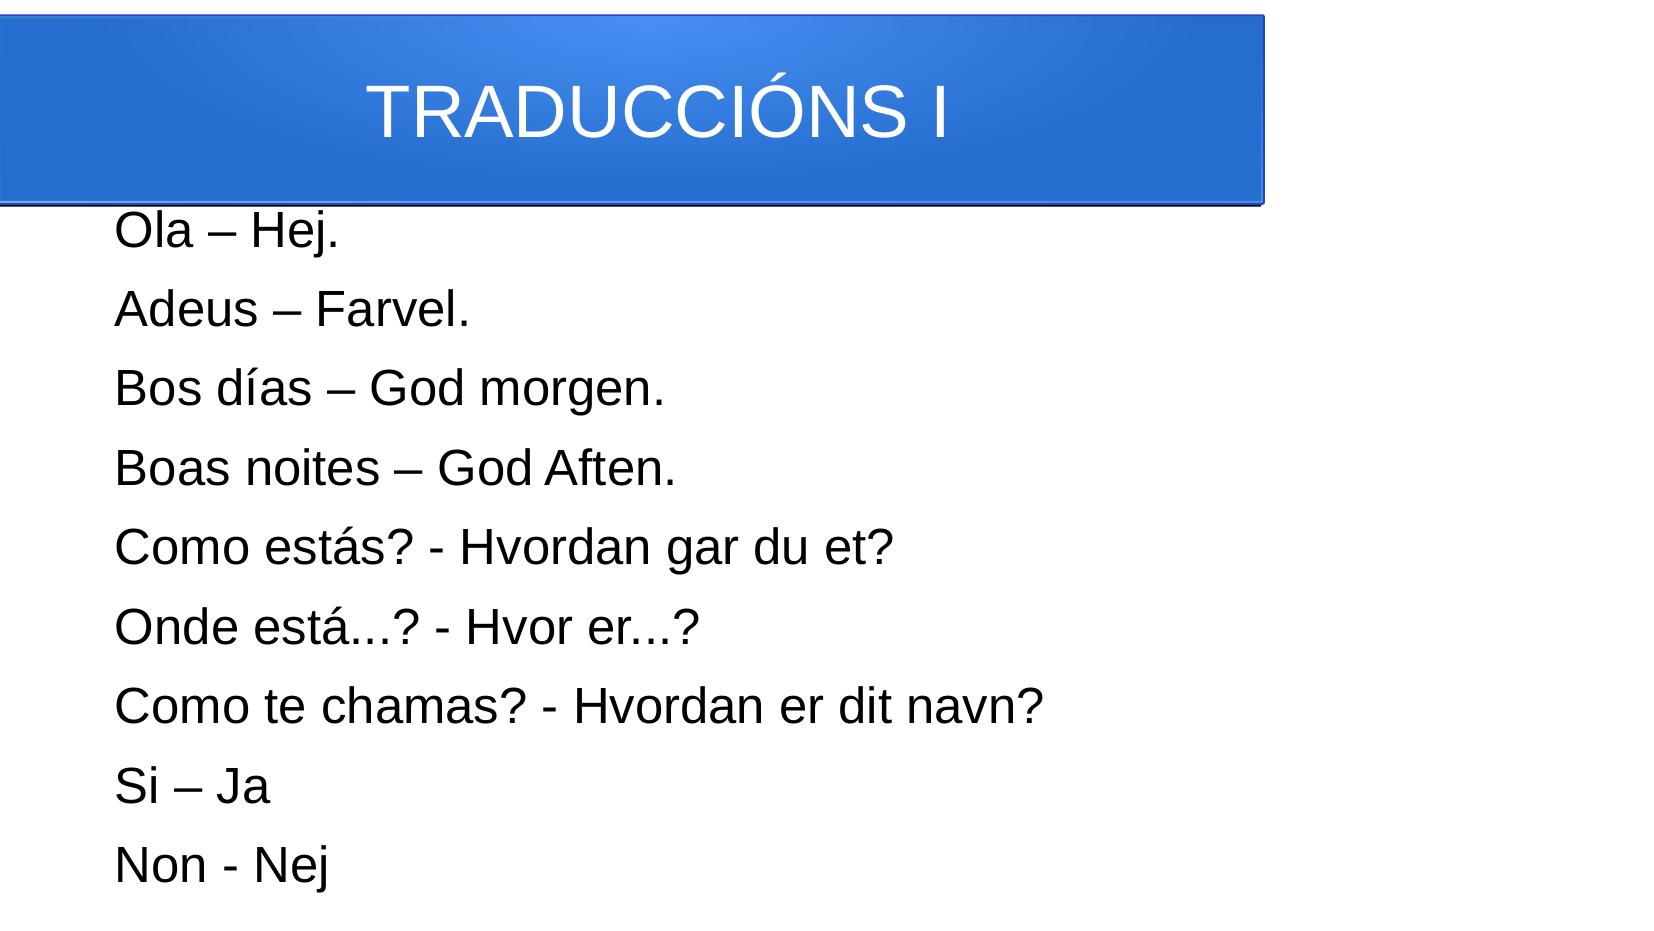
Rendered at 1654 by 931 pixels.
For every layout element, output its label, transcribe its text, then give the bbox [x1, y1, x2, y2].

title TRADUCCIÓNS I [82, 35, 1235, 189]
list Ola – Hej. Adeus – Farvel. Bos días – God morgen. Boas noites – God Aften. Como estás? - Hvordan gar du et? Onde está...? - Hvor er...? Como te chamas? - Hvordan er dit navn? Si – Ja Non - Nej [48, 200, 1537, 898]
